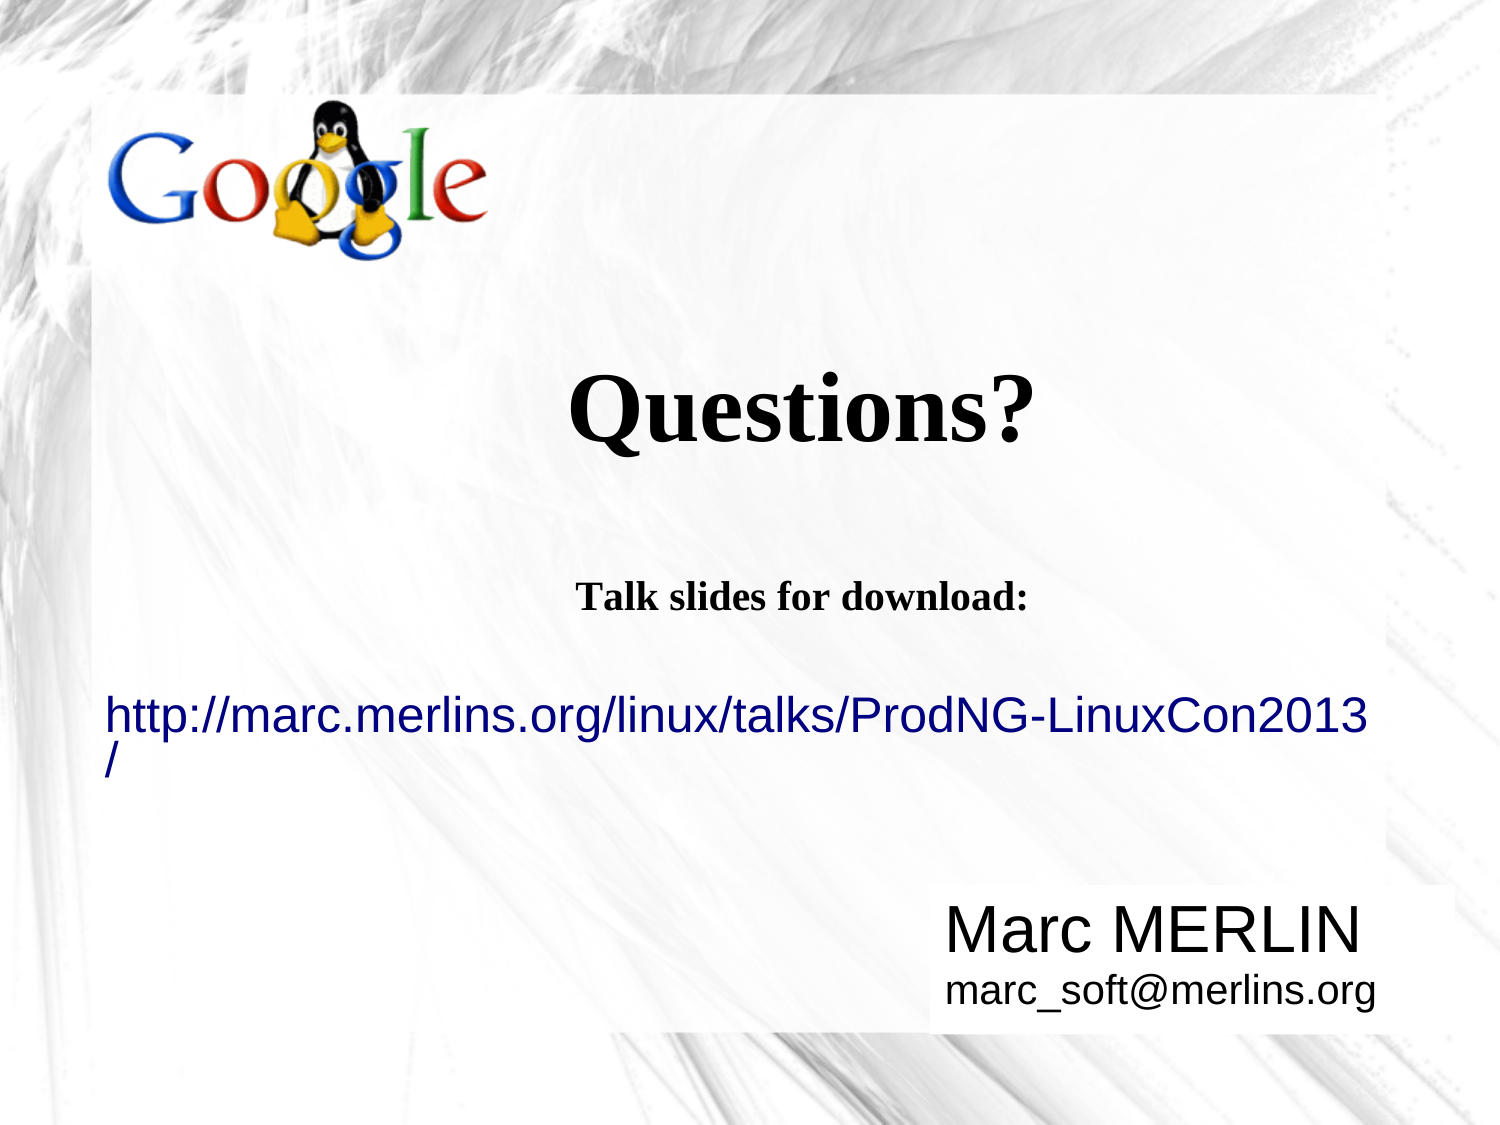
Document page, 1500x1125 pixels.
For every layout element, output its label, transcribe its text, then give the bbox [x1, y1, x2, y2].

title Questions? Talk slides for download: [240, 299, 1366, 672]
text_box Marc MERLIN marc_soft@merlins.org [930, 885, 1456, 1035]
text_box http://marc.merlins.org/linux/talks/ProdNG-LinuxCon2013/ [90, 679, 1396, 806]
picture [0, 0, 1500, 1125]
